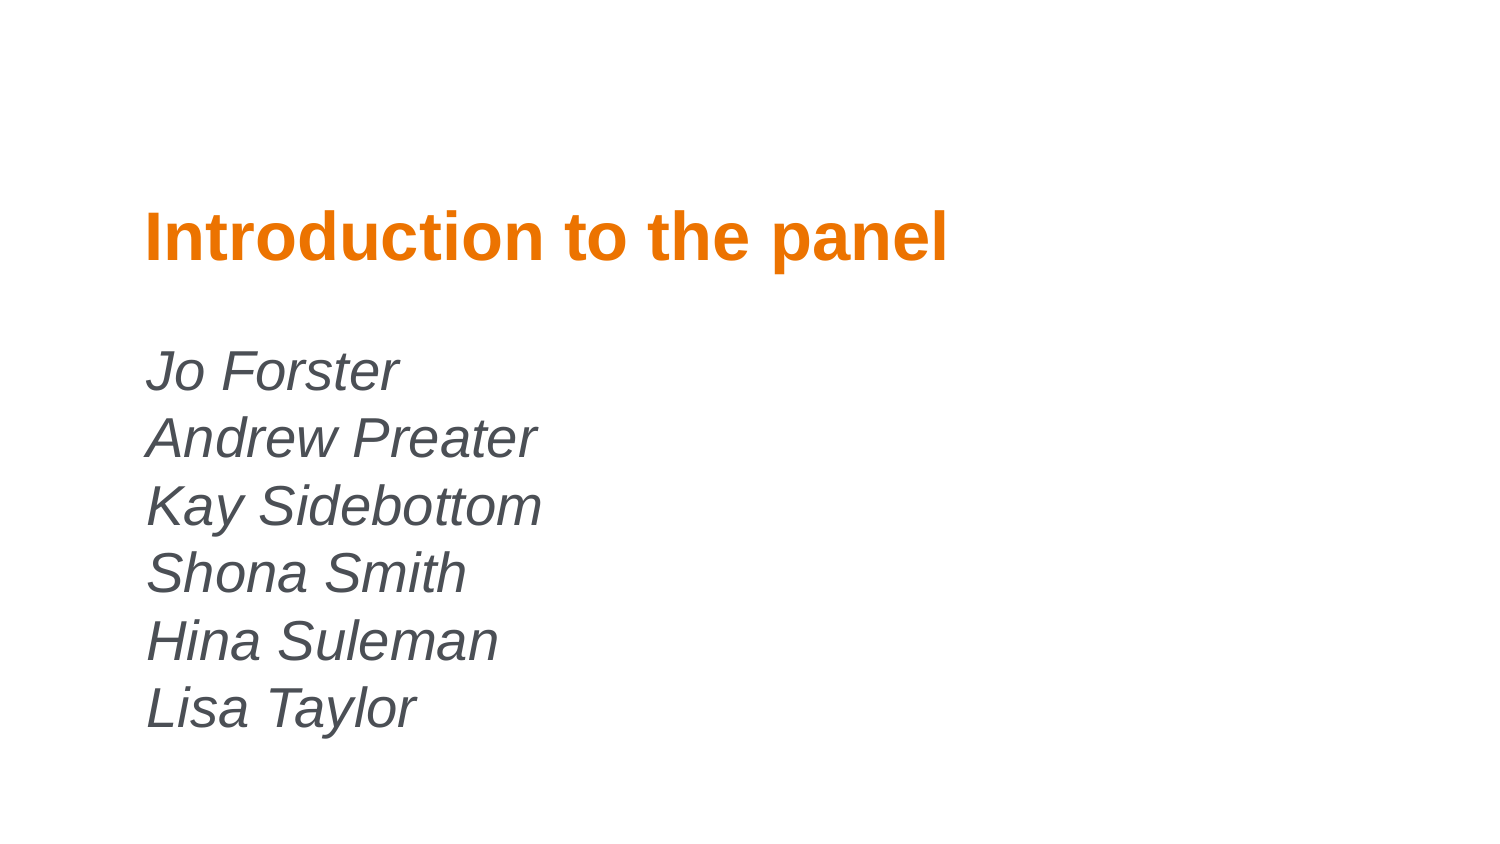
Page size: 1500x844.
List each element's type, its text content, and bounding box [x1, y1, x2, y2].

text_box Introduction to the panel [131, 184, 1369, 263]
text_box Jo Forster Andrew Preater Kay Sidebottom Shona Smith Hina Suleman Lisa Taylor [131, 318, 1500, 754]
